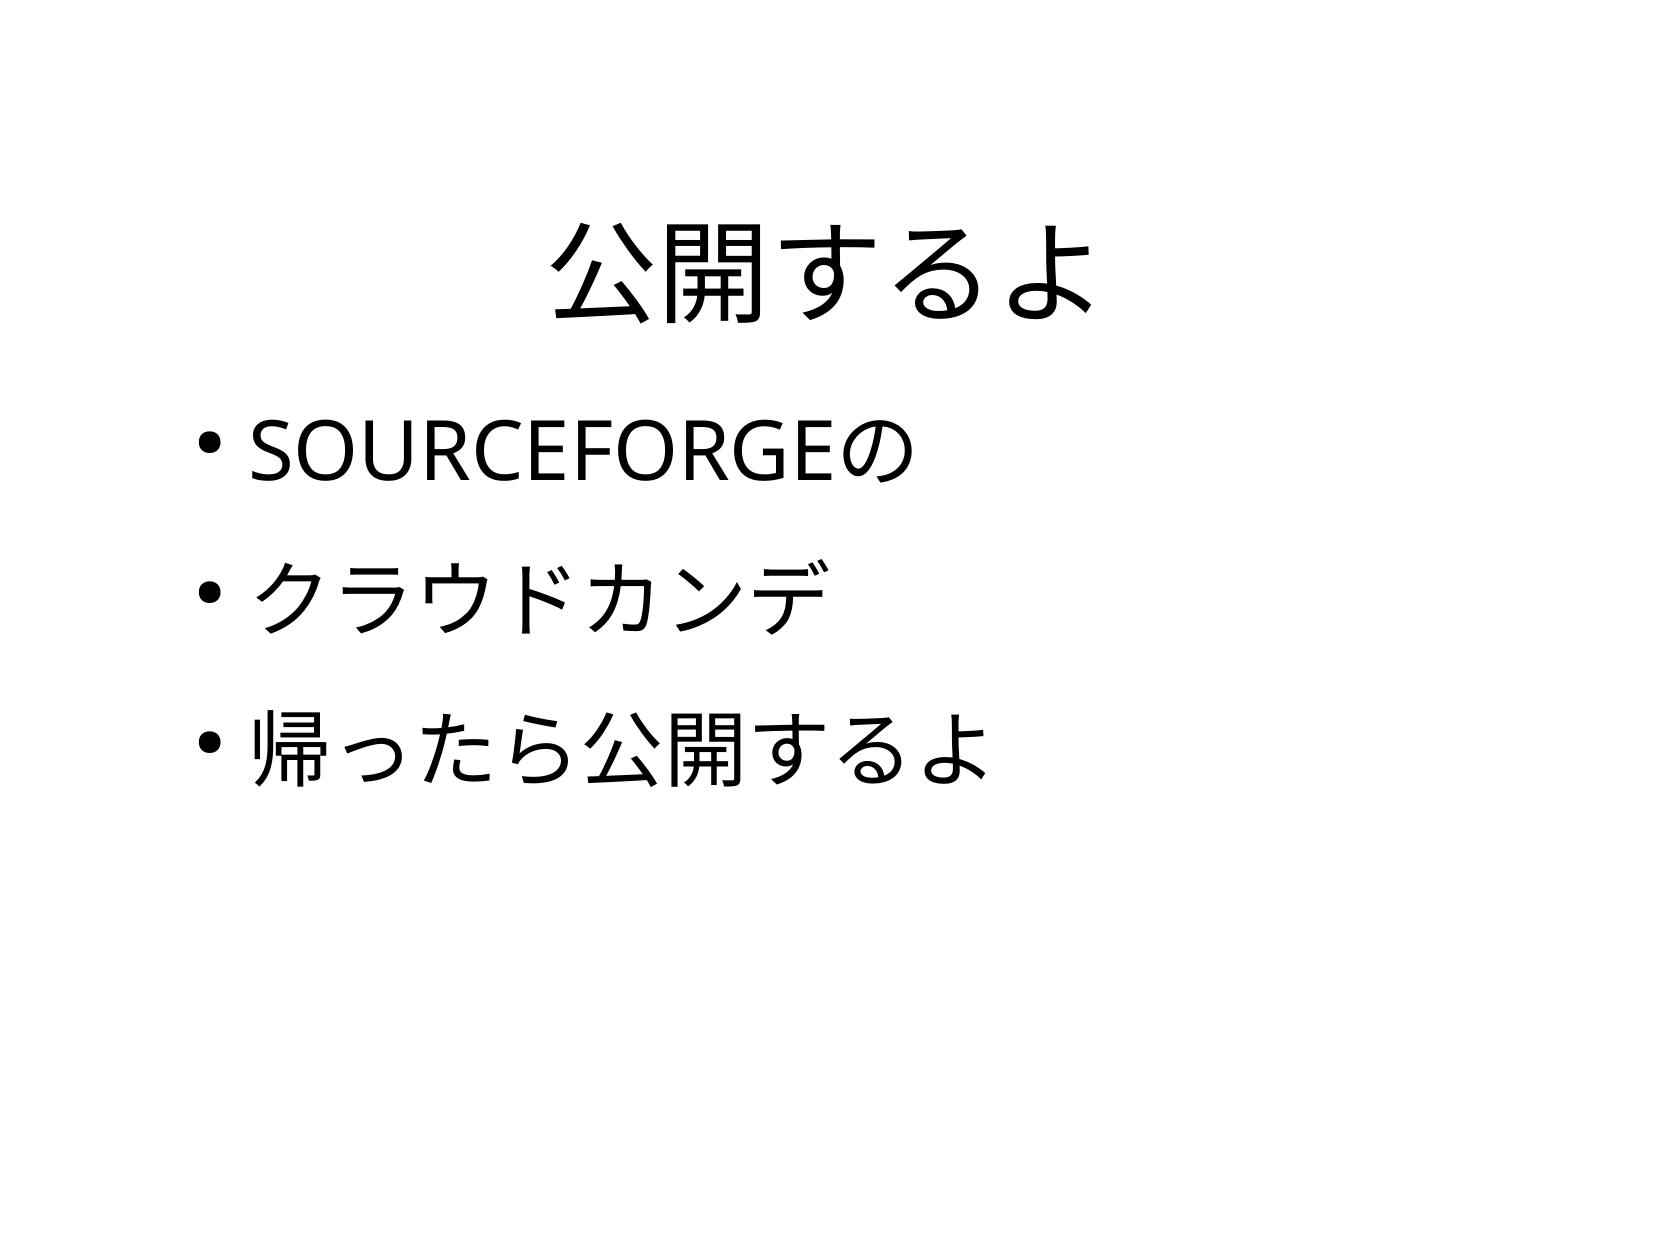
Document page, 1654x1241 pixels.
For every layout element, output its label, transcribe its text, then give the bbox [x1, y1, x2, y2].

list SOURCEFORGEの クラウドカンデ 帰ったら公開するよ [177, 383, 1571, 1203]
title 公開するよ [82, 161, 1571, 369]
